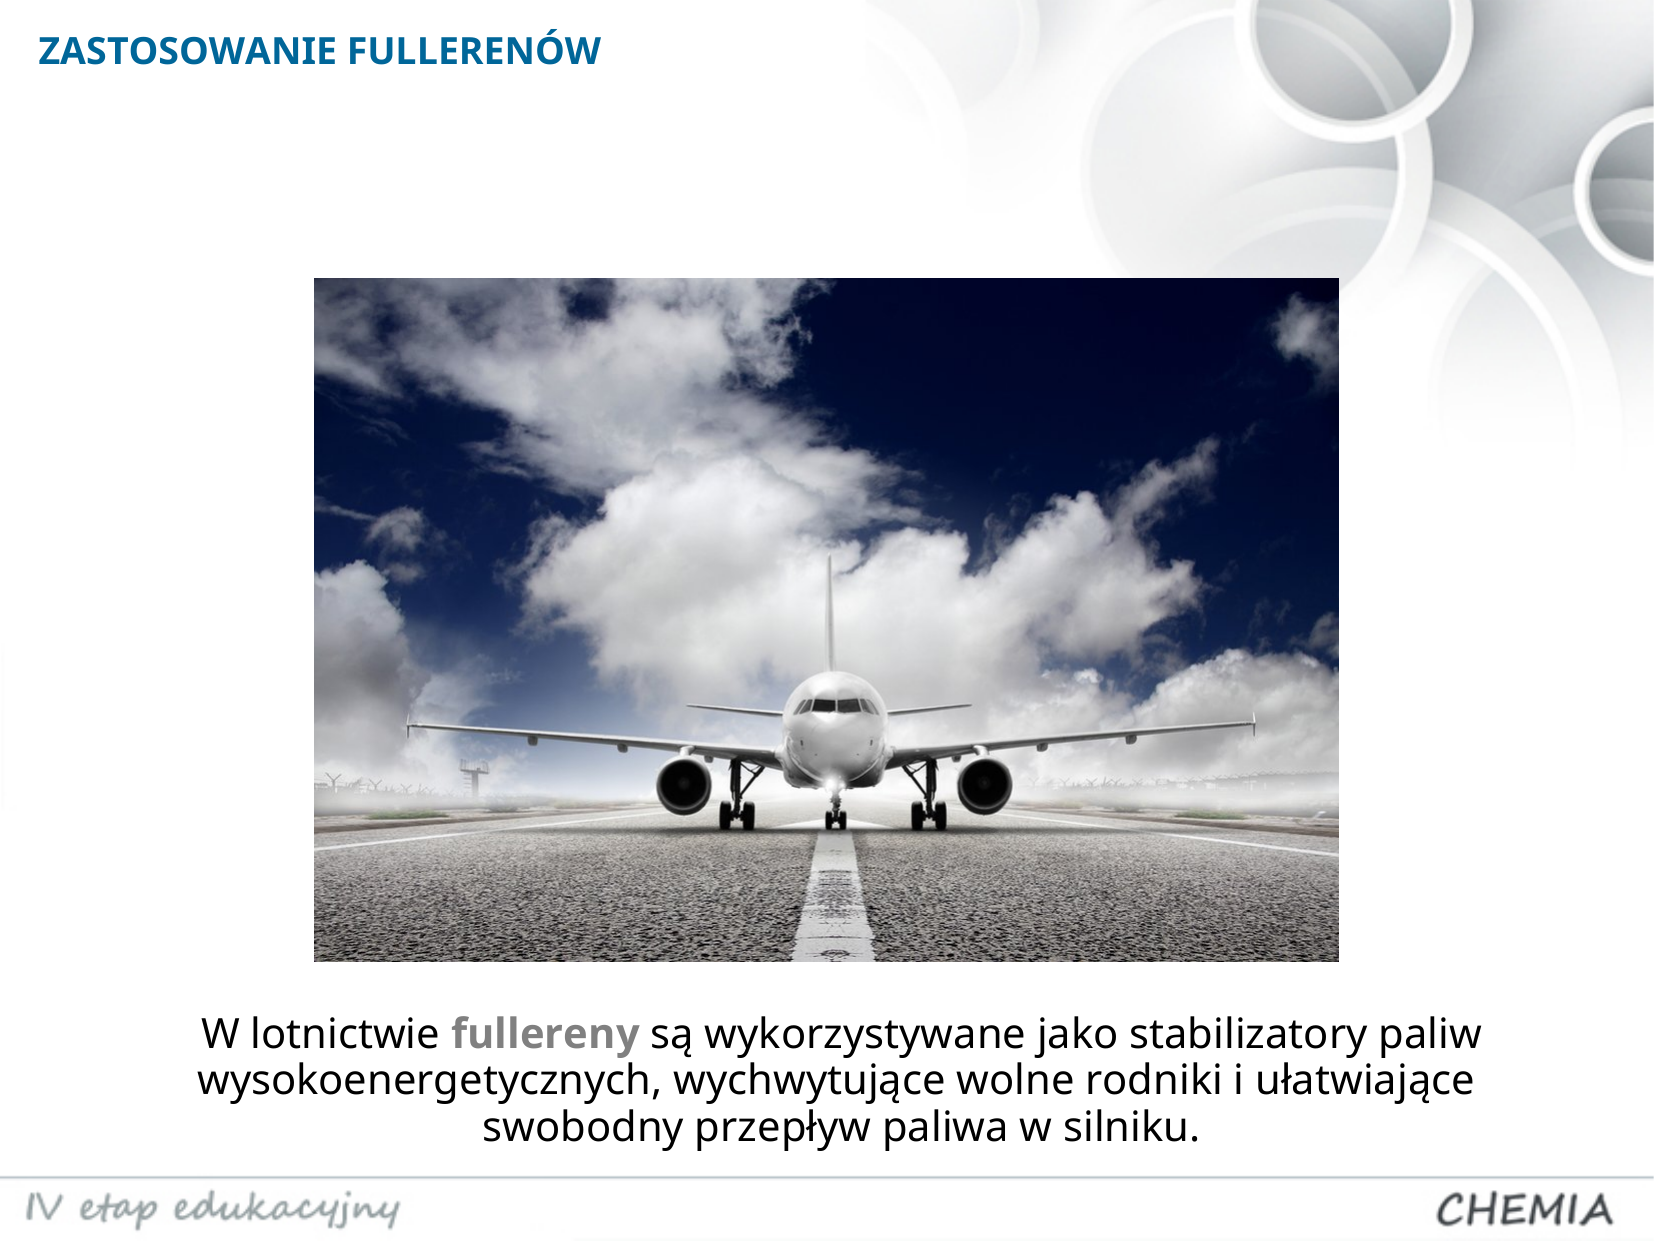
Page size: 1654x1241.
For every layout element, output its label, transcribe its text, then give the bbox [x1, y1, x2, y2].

text_box LOTNICTWO [224, 856, 1436, 965]
text_box W lotnictwie fullereny są wykorzystywane jako stabilizatory paliw wysokoenergetycznych, wychwytujące wolne rodniki i ułatwiające swobodny przepływ paliwa w silniku. [118, 1003, 1566, 1159]
picture [0, 0, 1654, 1241]
text_box ZASTOSOWANIE FULLERENÓW [23, 23, 1276, 81]
